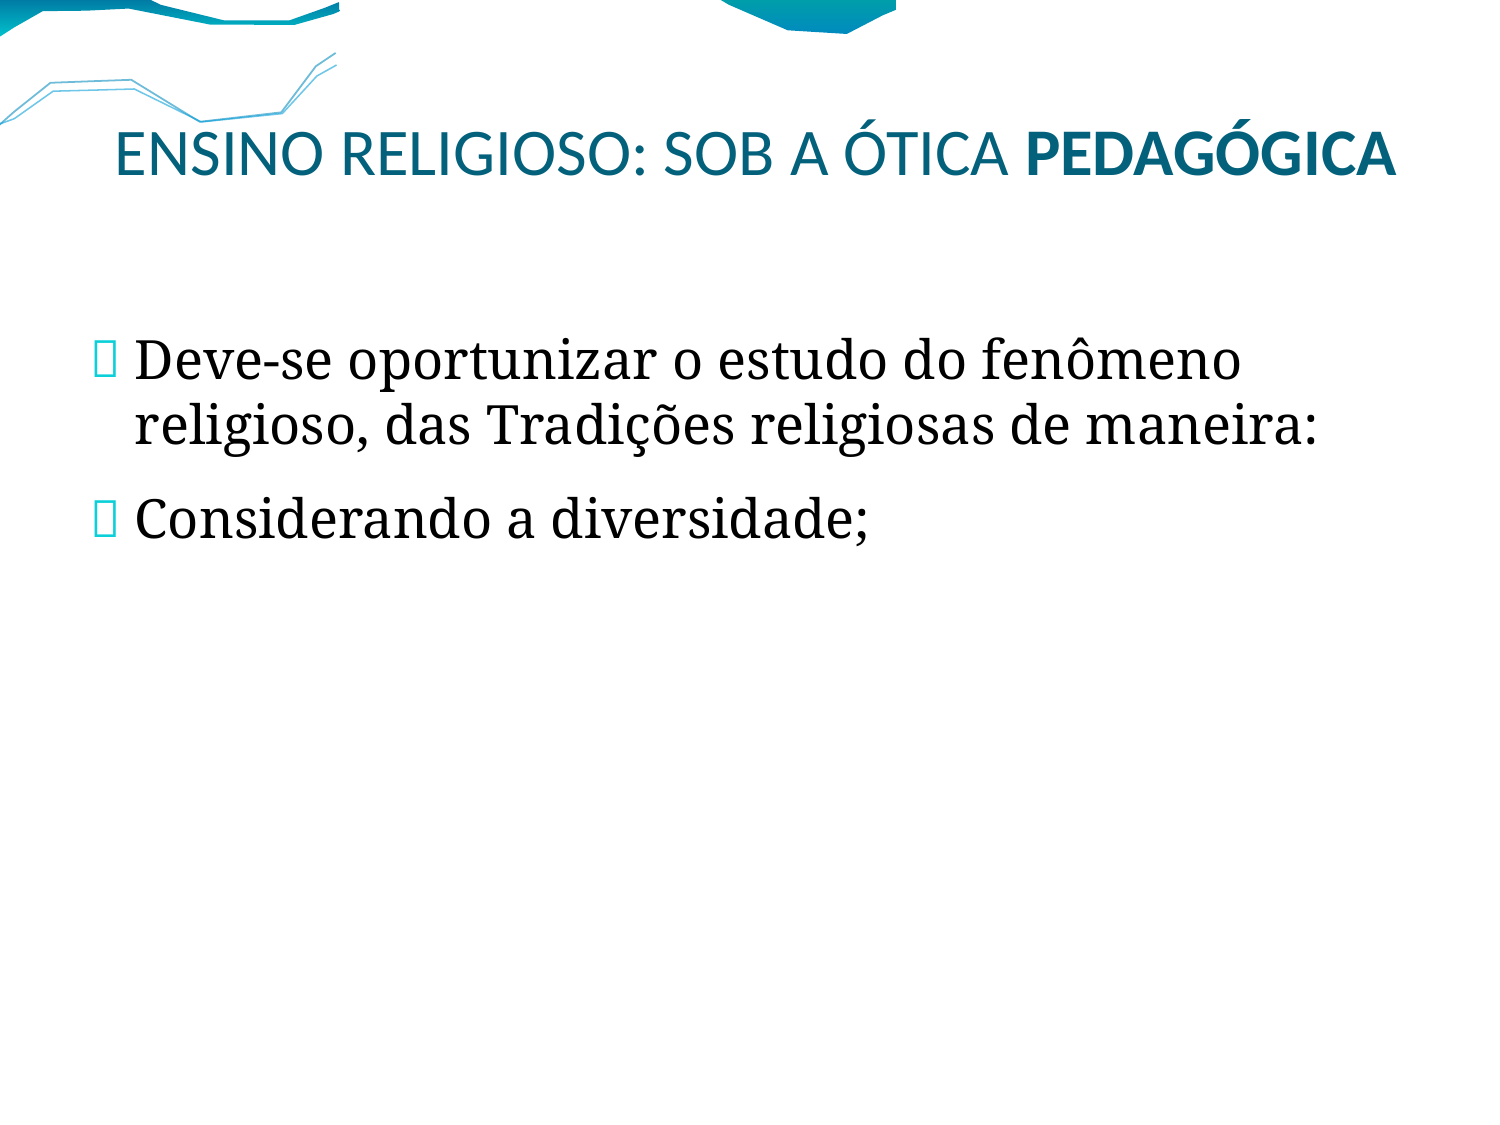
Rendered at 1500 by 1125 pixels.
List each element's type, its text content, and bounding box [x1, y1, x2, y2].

title ENSINO RELIGIOSO: SOB A ÓTICA PEDAGÓGICA [100, 101, 1500, 197]
list Deve-se oportunizar o estudo do fenômeno religioso, das Tradições religiosas de maneira: Considerando a diversidade; [75, 317, 1425, 1038]
